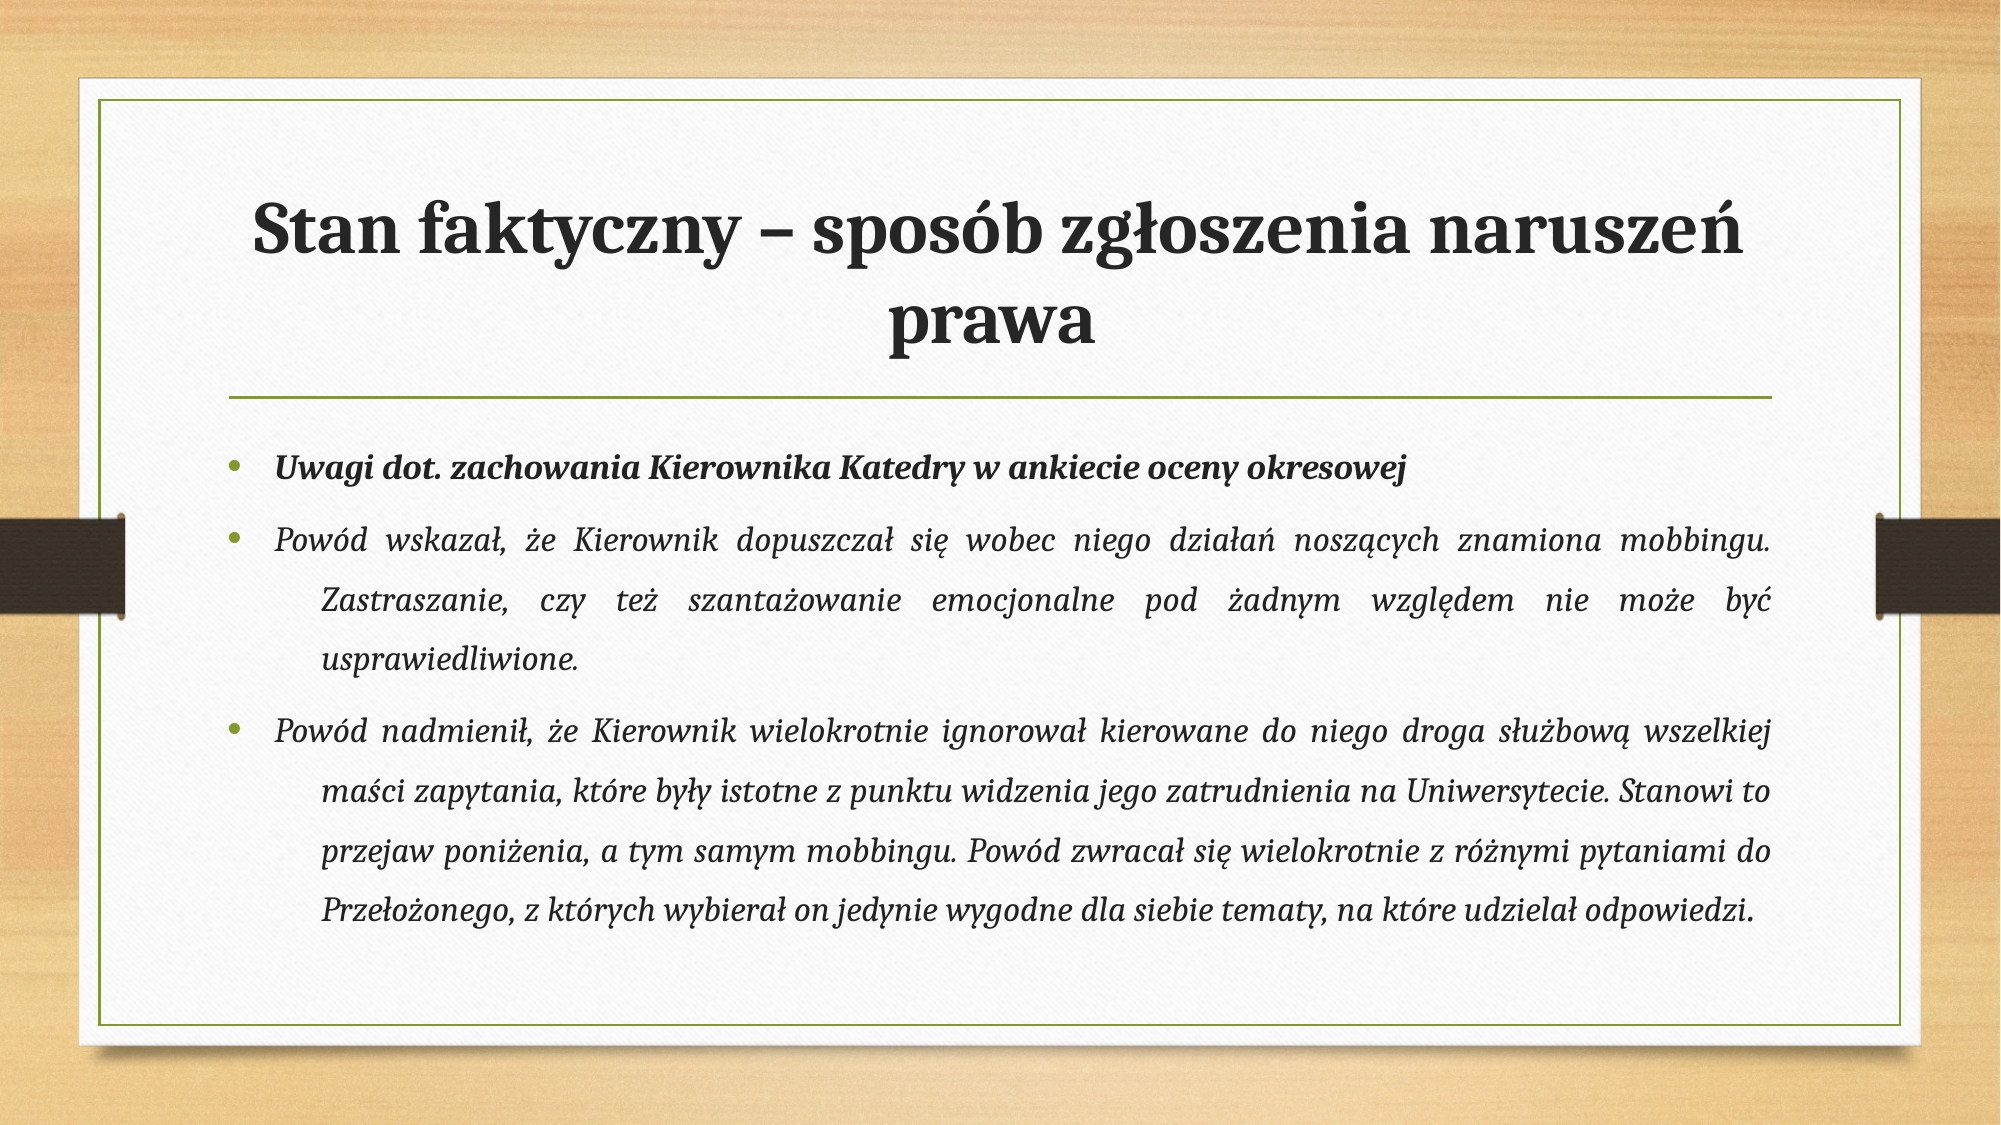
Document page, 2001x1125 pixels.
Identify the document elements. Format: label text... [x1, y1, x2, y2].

list Uwagi dot. zachowania Kierownika Katedry w ankiecie oceny okresowej Powód wskazał, że Kierownik dopuszczał się wobec niego działań noszących znamiona mobbingu. Zastraszanie, czy też szantażowanie emocjonalne pod żadnym względem nie może być usprawiedliwione. Powód nadmienił, że Kierownik wielokrotnie ignorował kierowane do niego droga służbową wszelkiej maści zapytania, które były istotne z punktu widzenia jego zatrudnienia na Uniwersytecie. Stanowi to przejaw poniżenia, a tym samym mobbingu. Powód zwracał się wielokrotnie z różnymi pytaniami do Przełożonego, z których wybierał on jedynie wygodne dla siebie tematy, na które udzielał odpowiedzi. [212, 419, 1788, 964]
title Stan faktyczny – sposób zgłoszenia naruszeń prawa [212, 161, 1788, 376]
